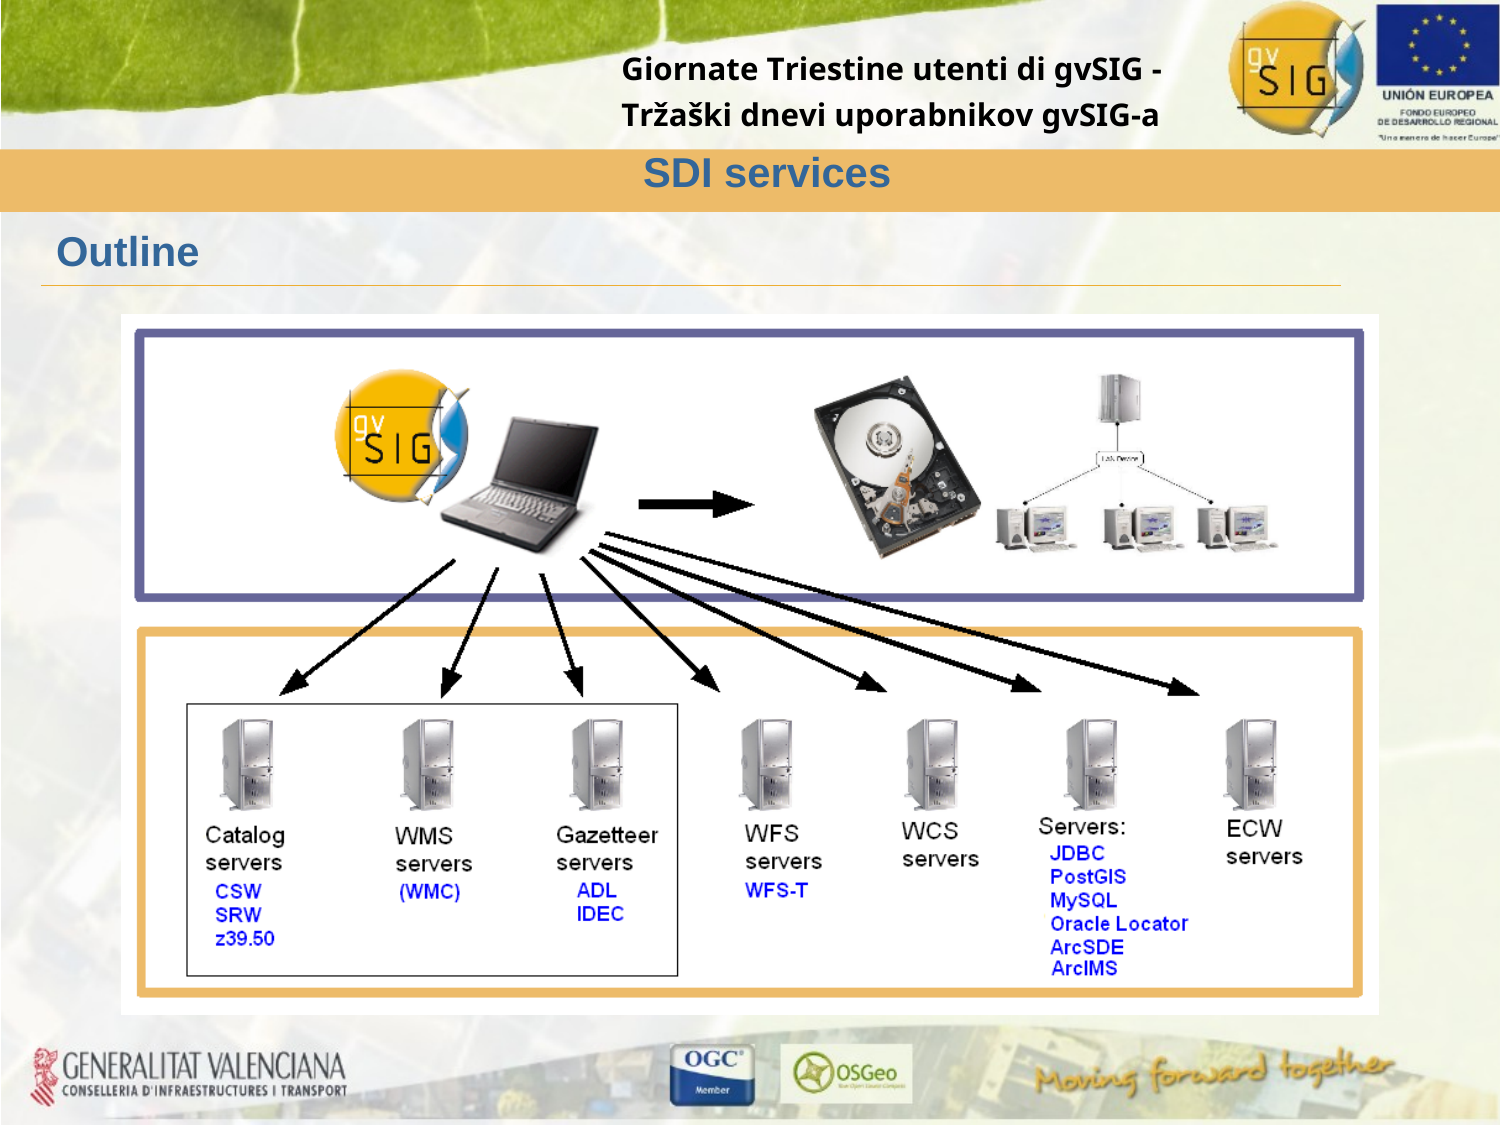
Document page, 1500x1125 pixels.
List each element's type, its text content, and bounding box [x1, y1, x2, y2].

text_box Outline [41, 223, 1197, 293]
text_box SDI services [145, 152, 1389, 208]
picture [1, 212, 1500, 1125]
picture [1, 0, 1500, 149]
